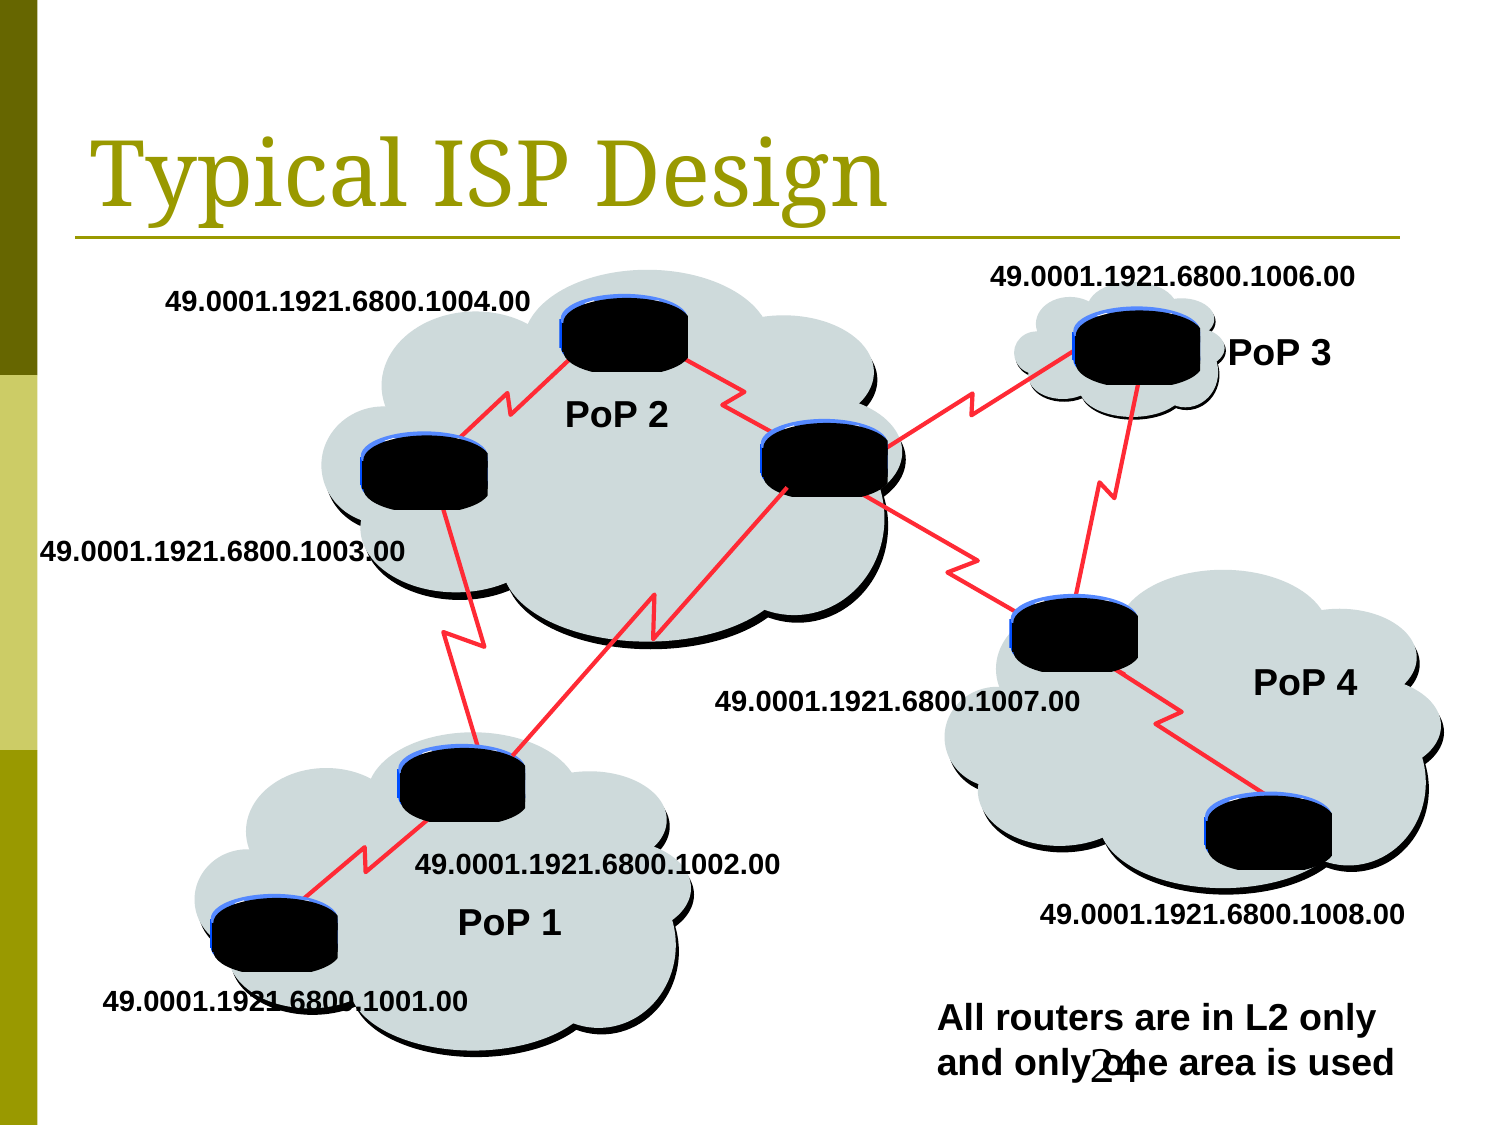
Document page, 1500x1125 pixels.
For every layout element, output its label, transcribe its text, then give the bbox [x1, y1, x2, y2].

text_box 49.0001.1921.6800.1003.00 [24, 524, 499, 576]
text_box PoP 1 [442, 895, 577, 952]
text_box All routers are in L2 only and only one area is used [924, 987, 1438, 1090]
text_box 49.0001.1921.6800.1001.00 [87, 974, 572, 1026]
picture [321, 269, 913, 657]
text_box 49.0001.1921.6800.1007.00 [699, 674, 1192, 726]
picture [944, 569, 1450, 902]
text_box 49.0001.1921.6800.1004.00 [150, 274, 623, 326]
text_box PoP 4 [1238, 655, 1373, 712]
text_box PoP 2 [550, 387, 685, 444]
text_box PoP 3 [1212, 324, 1347, 381]
picture [194, 732, 700, 1064]
picture [1014, 301, 1229, 423]
picture [321, 576, 480, 657]
text_box 49.0001.1921.6800.1008.00 [1024, 887, 1500, 938]
title Typical ISP Design [75, 45, 1426, 233]
text_box 49.0001.1921.6800.1006.00 [974, 249, 1461, 301]
text_box 49.0001.1921.6800.1002.00 [399, 837, 882, 888]
